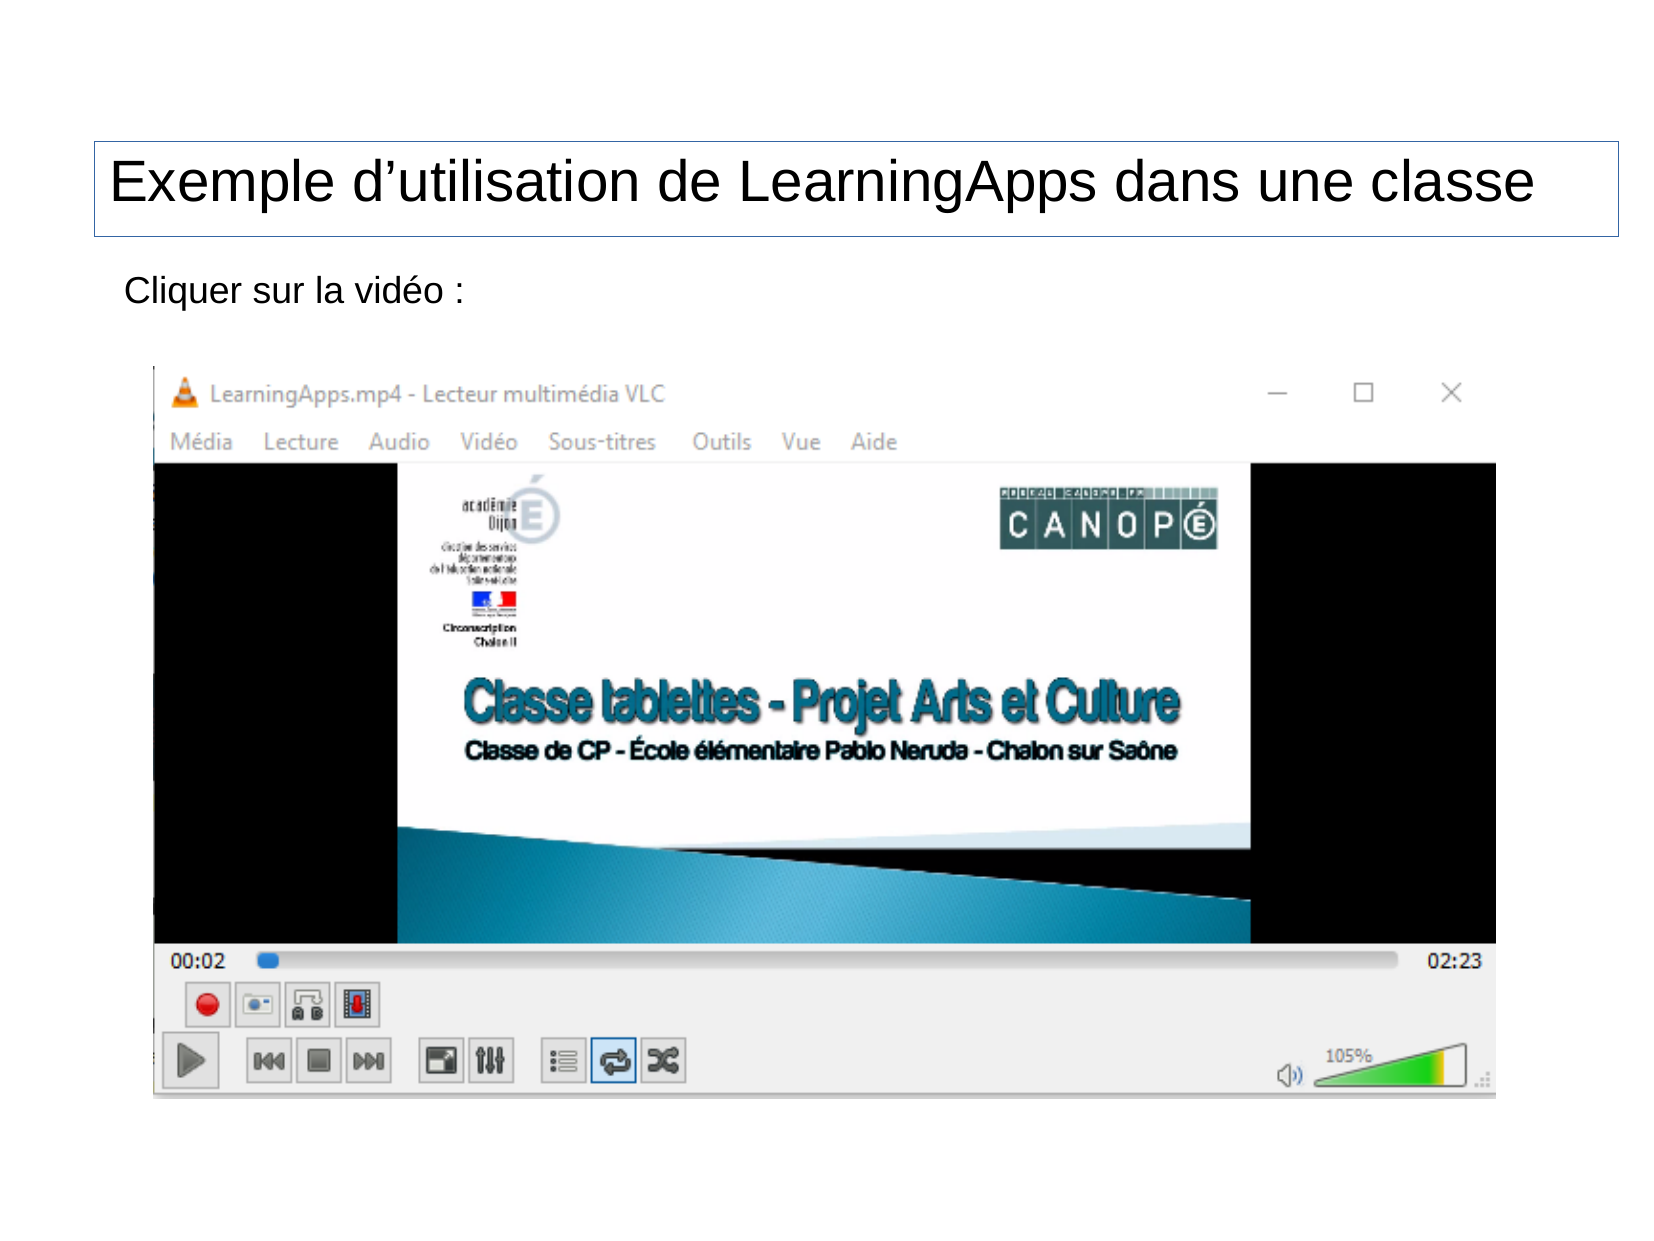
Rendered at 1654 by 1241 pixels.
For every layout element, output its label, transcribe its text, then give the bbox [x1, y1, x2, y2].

text_box Exemple d’utilisation de LearningApps dans une classe [94, 141, 1619, 237]
picture [153, 366, 1496, 1099]
text_box Cliquer sur la vidéo : [109, 262, 1314, 319]
